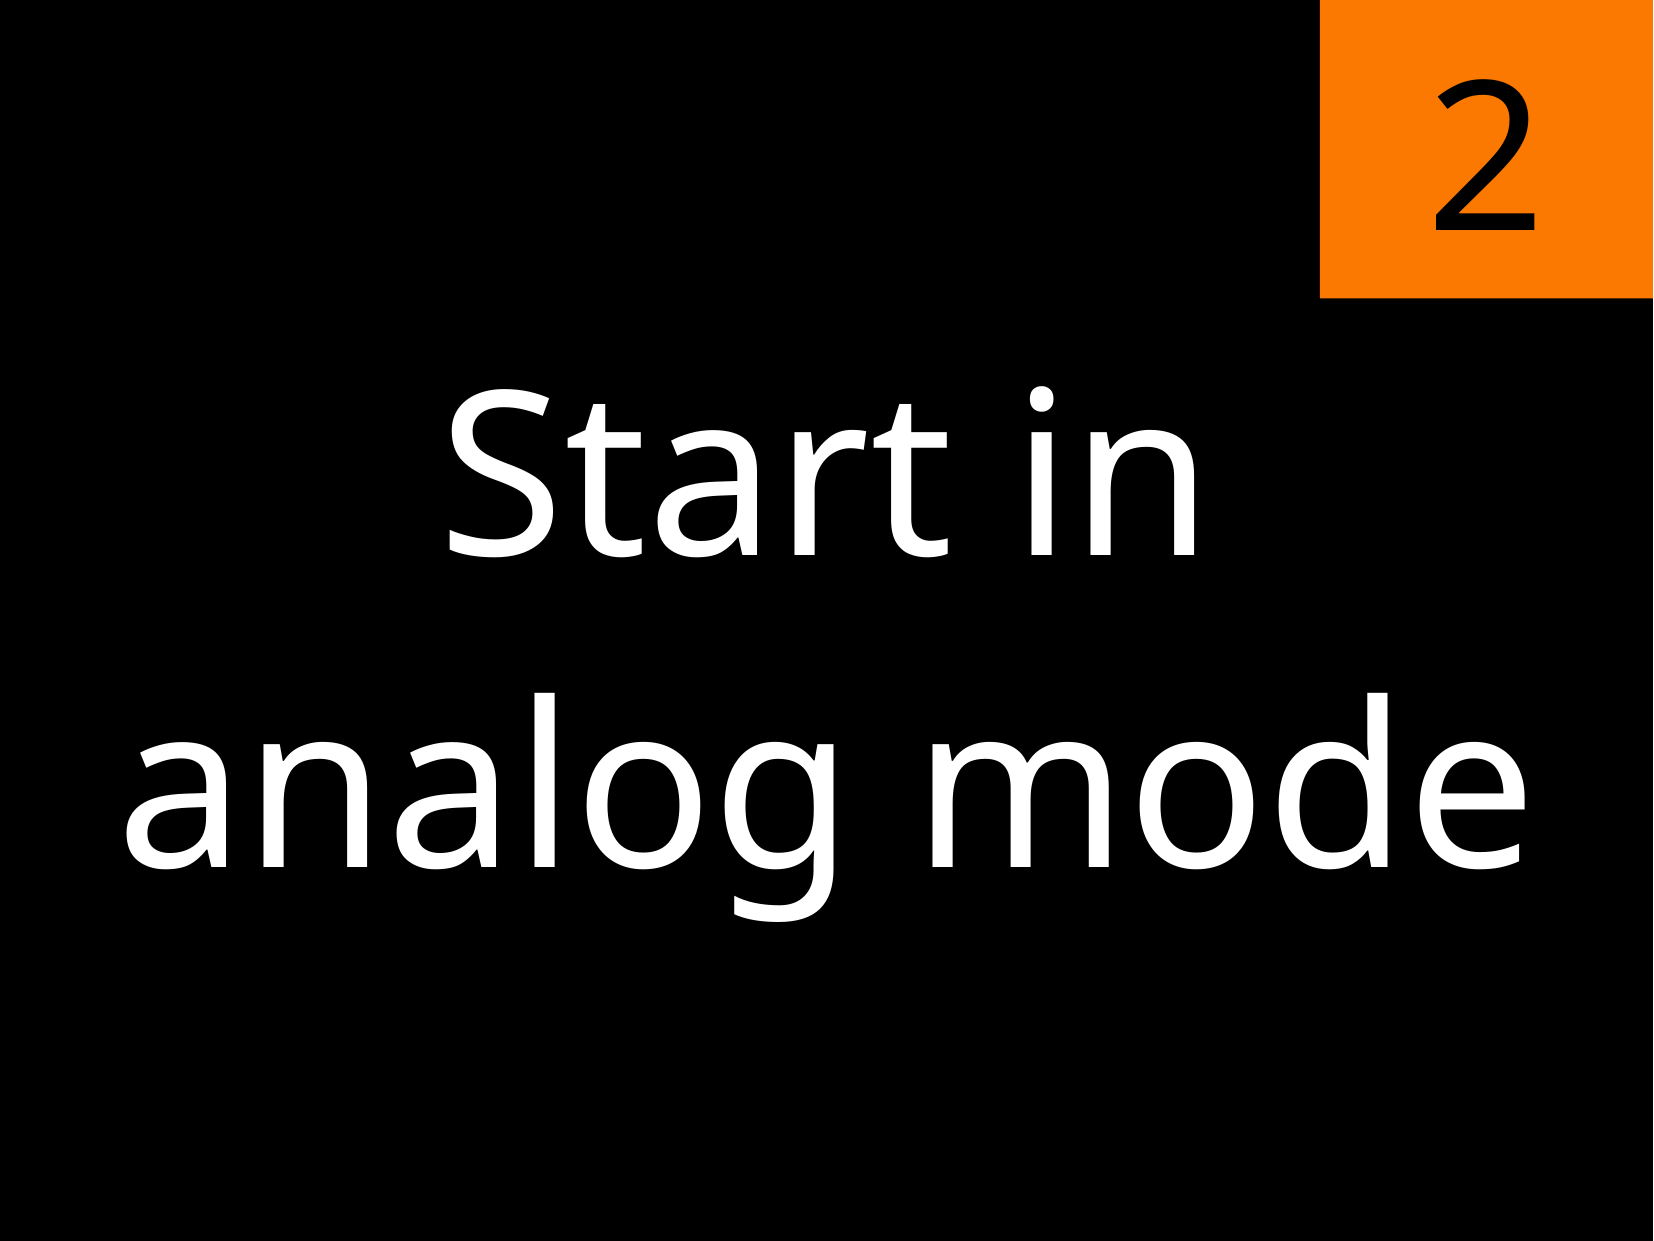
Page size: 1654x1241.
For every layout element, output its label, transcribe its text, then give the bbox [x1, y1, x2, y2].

text_box Start in analog mode [0, 0, 1653, 1241]
text_box 2 [1319, 0, 1653, 265]
